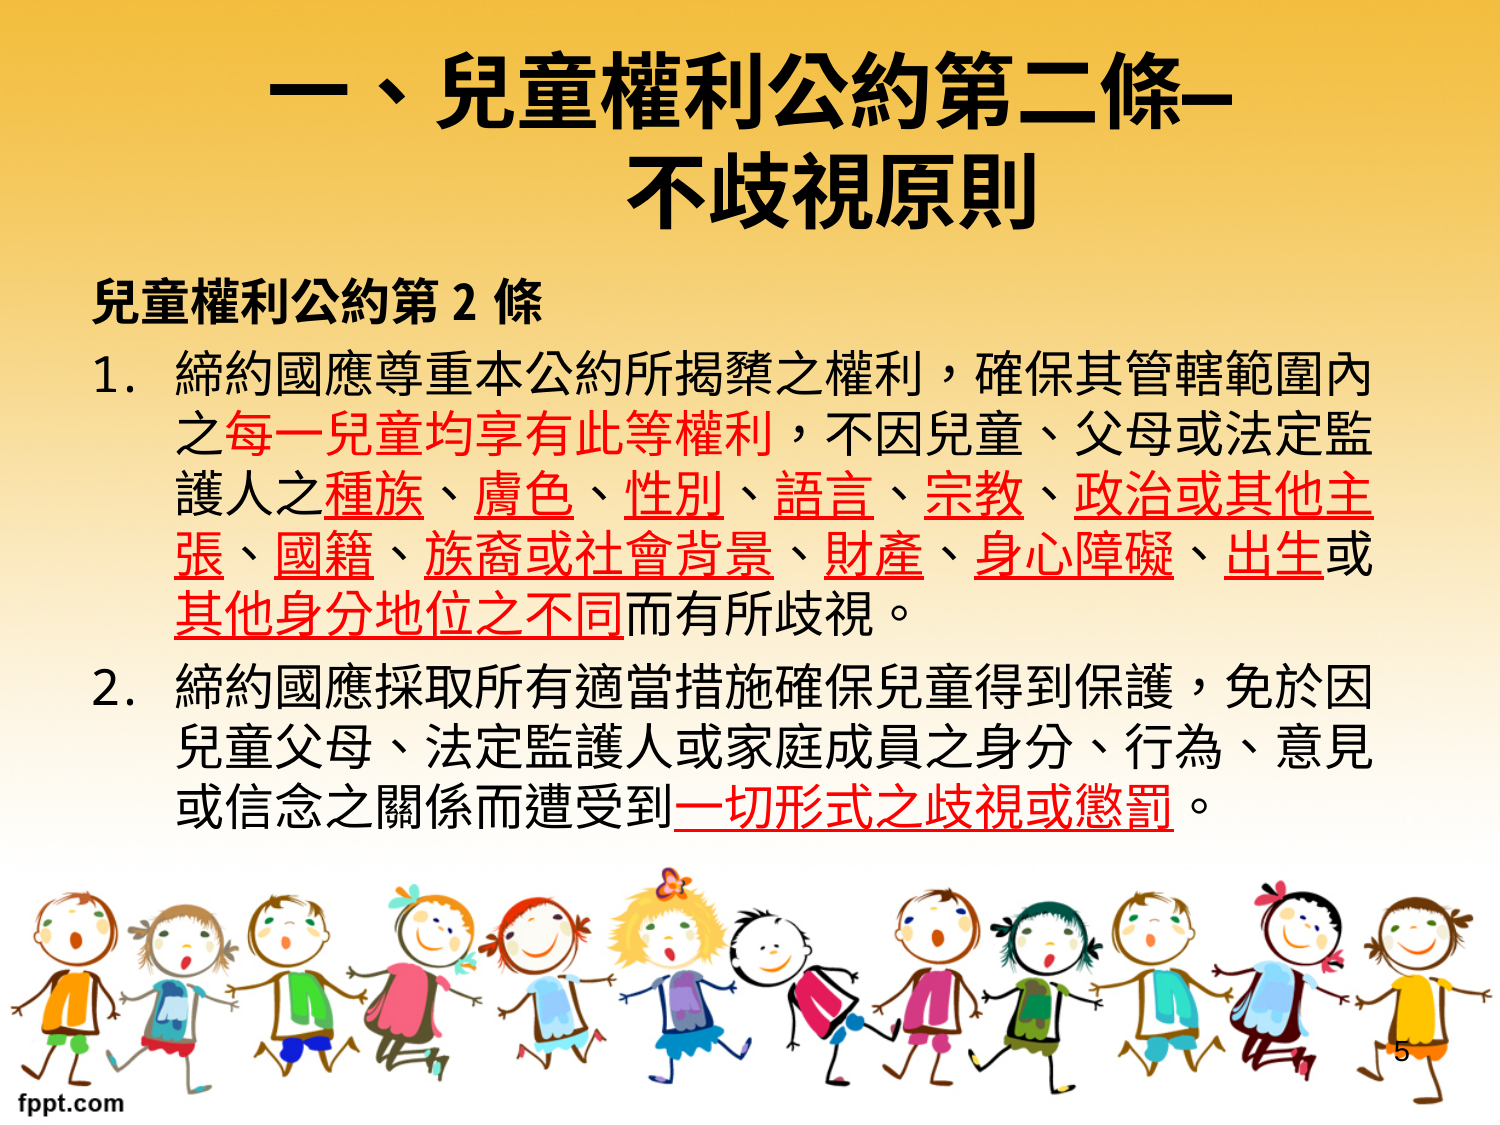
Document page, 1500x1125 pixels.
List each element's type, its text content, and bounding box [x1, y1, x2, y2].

list 兒童權利公約第2條 締約國應尊重本公約所揭櫫之權利，確保其管轄範圍內之每一兒童均享有此等權利，不因兒童、父母或法定監護人之種族、膚色、性別、語言、宗教、政治或其他主張、國籍、族裔或社會背景、財產、身心障礙、出生或其他身分地位之不同而有所歧視。 締約國應採取所有適當措施確保兒童得到保護，免於因兒童父母、法定監護人或家庭成員之身分、行為、意見或信念之關係而遭受到一切形式之歧視或懲罰。 [75, 262, 1426, 1005]
title 一、兒童權利公約第二條— 不歧視原則 [75, 45, 1426, 233]
text_box <編號> [1074, 1024, 1426, 1103]
picture [0, 0, 1500, 1125]
